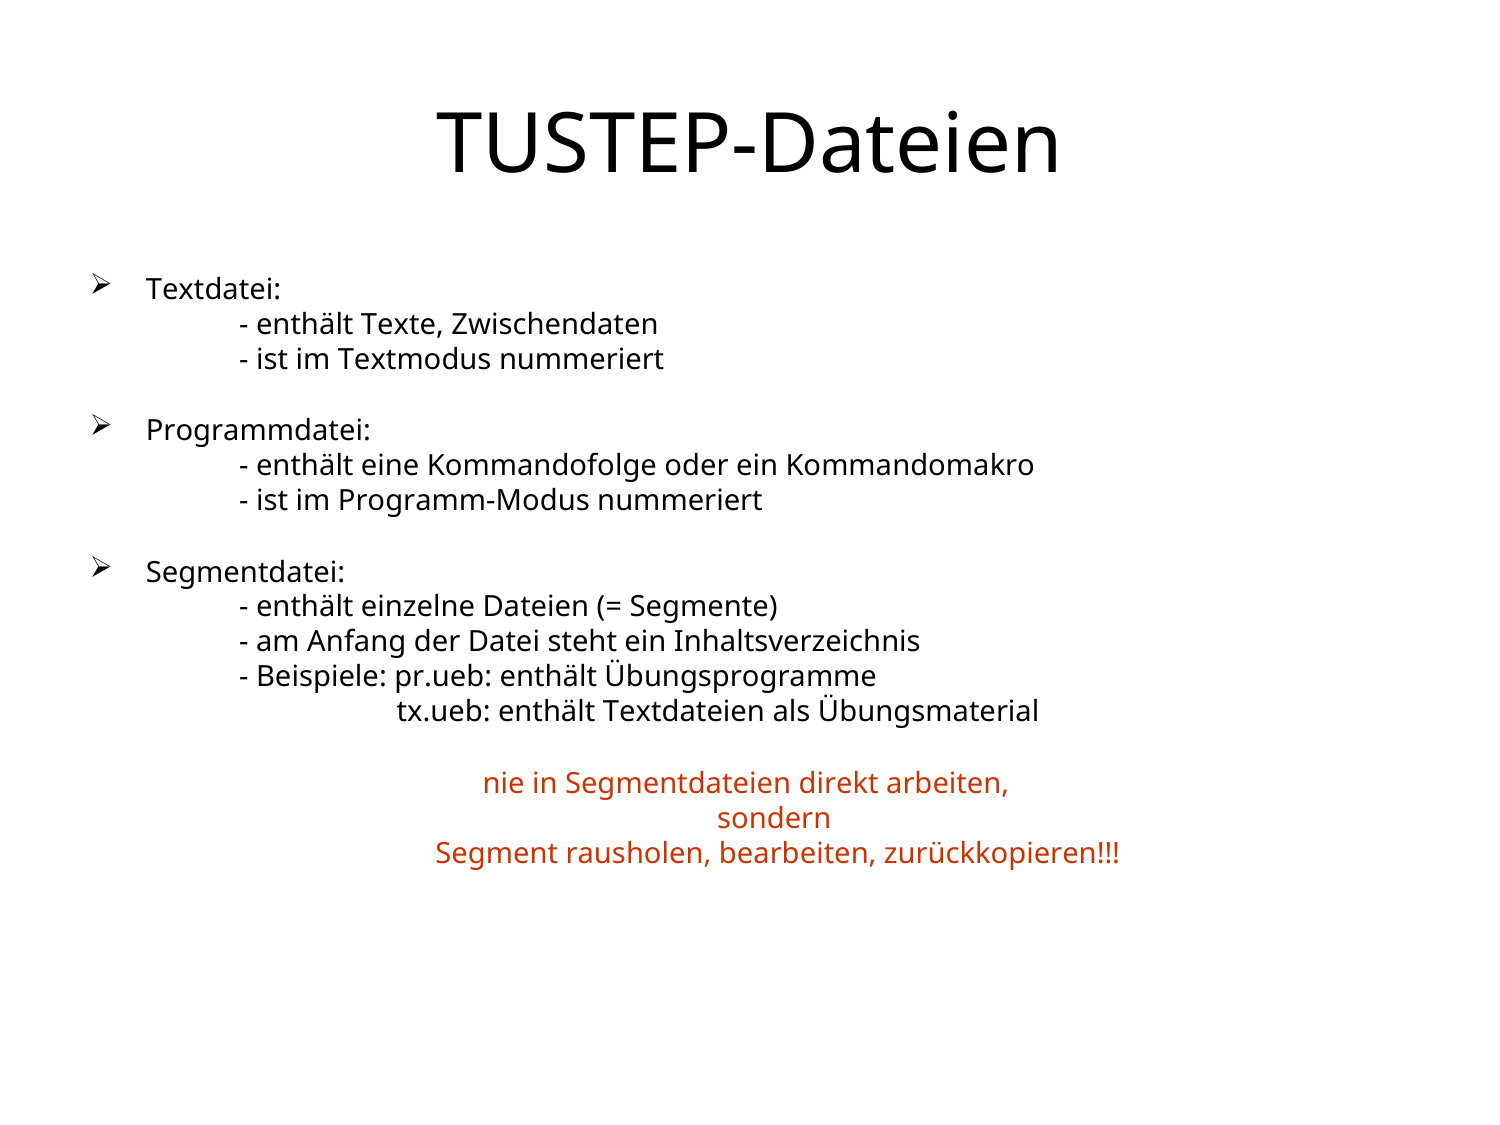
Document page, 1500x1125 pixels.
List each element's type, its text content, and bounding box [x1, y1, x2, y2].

title TUSTEP-Dateien [75, 45, 1426, 233]
list Textdatei: - enthält Texte, Zwischendaten - ist im Textmodus nummeriert Programmdatei: - enthält eine Kommandofolge oder ein Kommandomakro - ist im Programm-Modus nummeriert Segmentdatei: - enthält einzelne Dateien (= Segmente) - am Anfang der Datei steht ein Inhaltsverzeichnis - Beispiele: pr.ueb: enthält Übungsprogramme tx.ueb: enthält Textdateien als Übungsmaterial nie in Segmentdateien direkt arbeiten, sondern Segment rausholen, bearbeiten, zurückkopieren!!! [75, 262, 1426, 1005]
